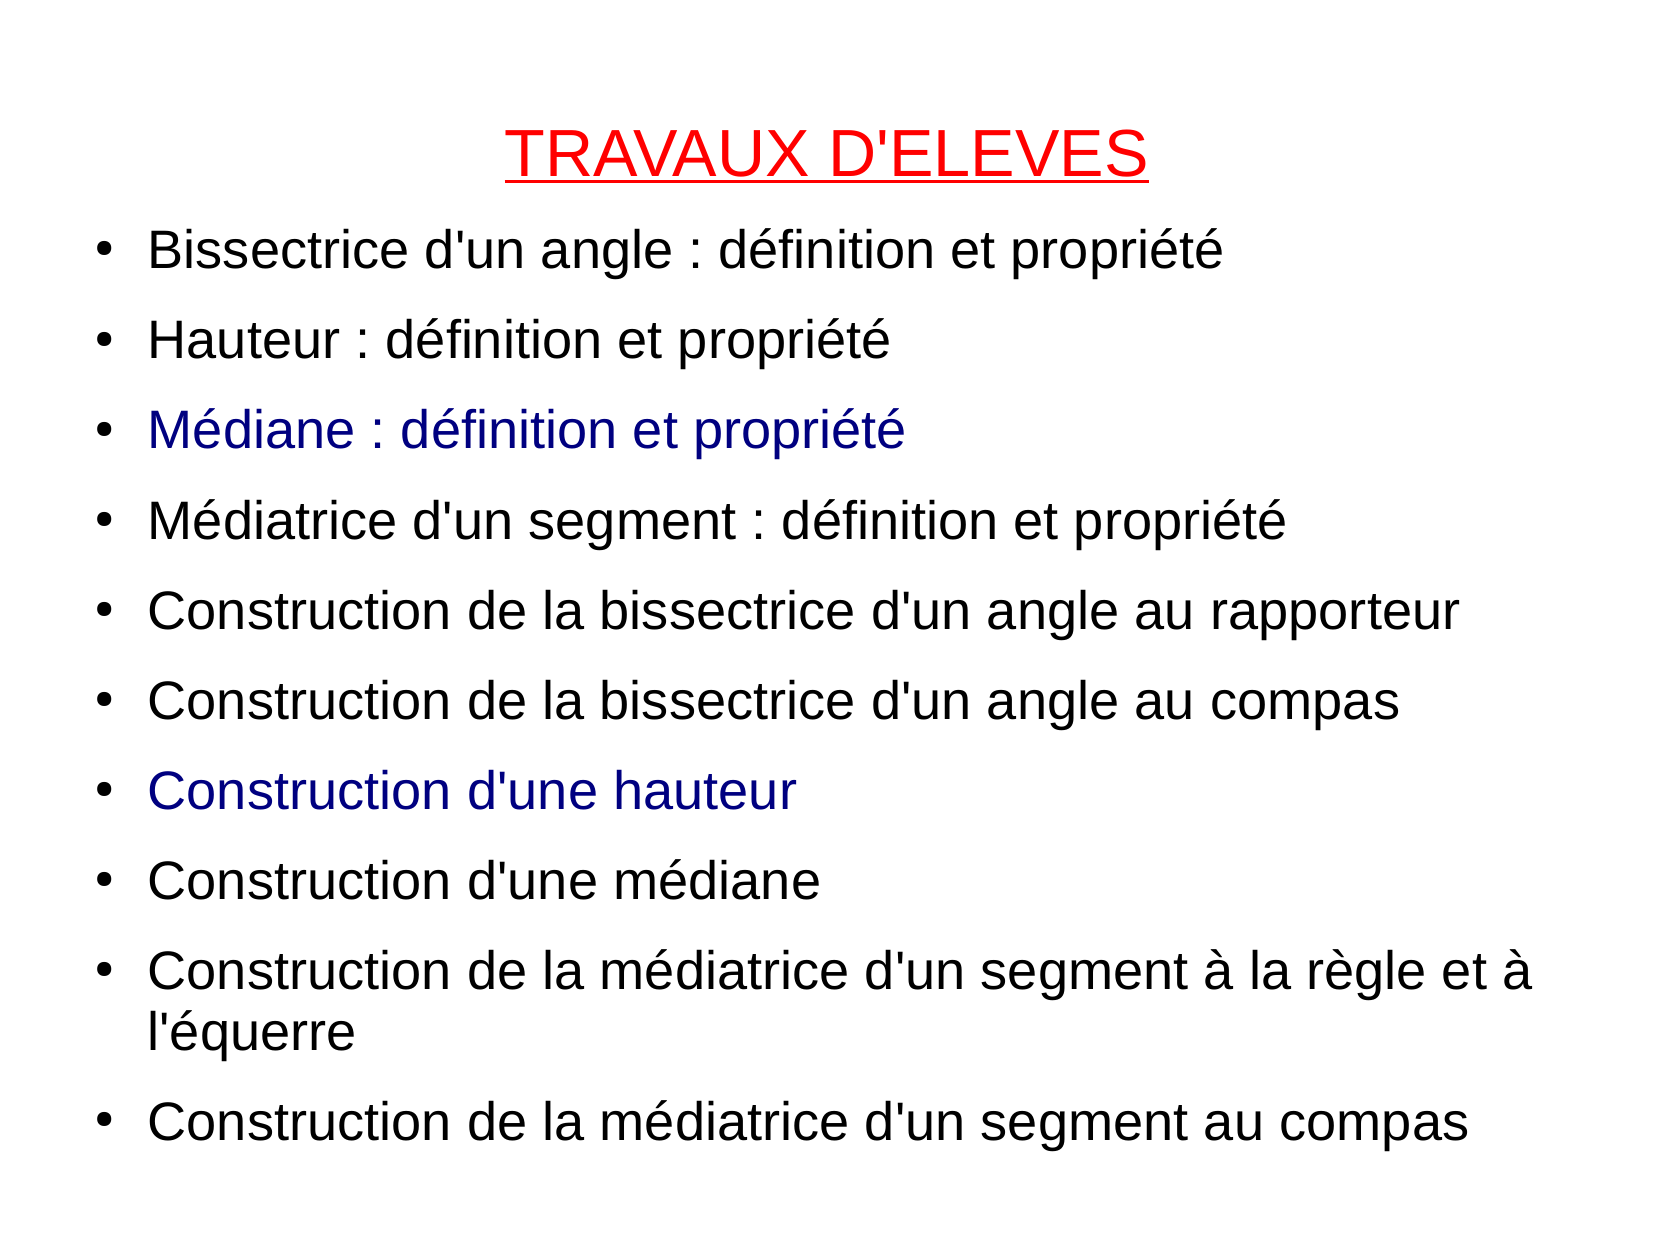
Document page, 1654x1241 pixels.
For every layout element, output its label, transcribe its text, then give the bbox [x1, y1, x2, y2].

list Bissectrice d'un angle : définition et propriété Hauteur : définition et propriété Médiane : définition et propriété Médiatrice d'un segment : définition et propriété Construction de la bissectrice d'un angle au rapporteur Construction de la bissectrice d'un angle au compas Construction d'une hauteur Construction d'une médiane Construction de la médiatrice d'un segment à la règle et à l'équerre Construction de la médiatrice d'un segment au compas [76, 219, 1565, 1152]
title TRAVAUX D'ELEVES [82, 56, 1571, 250]
